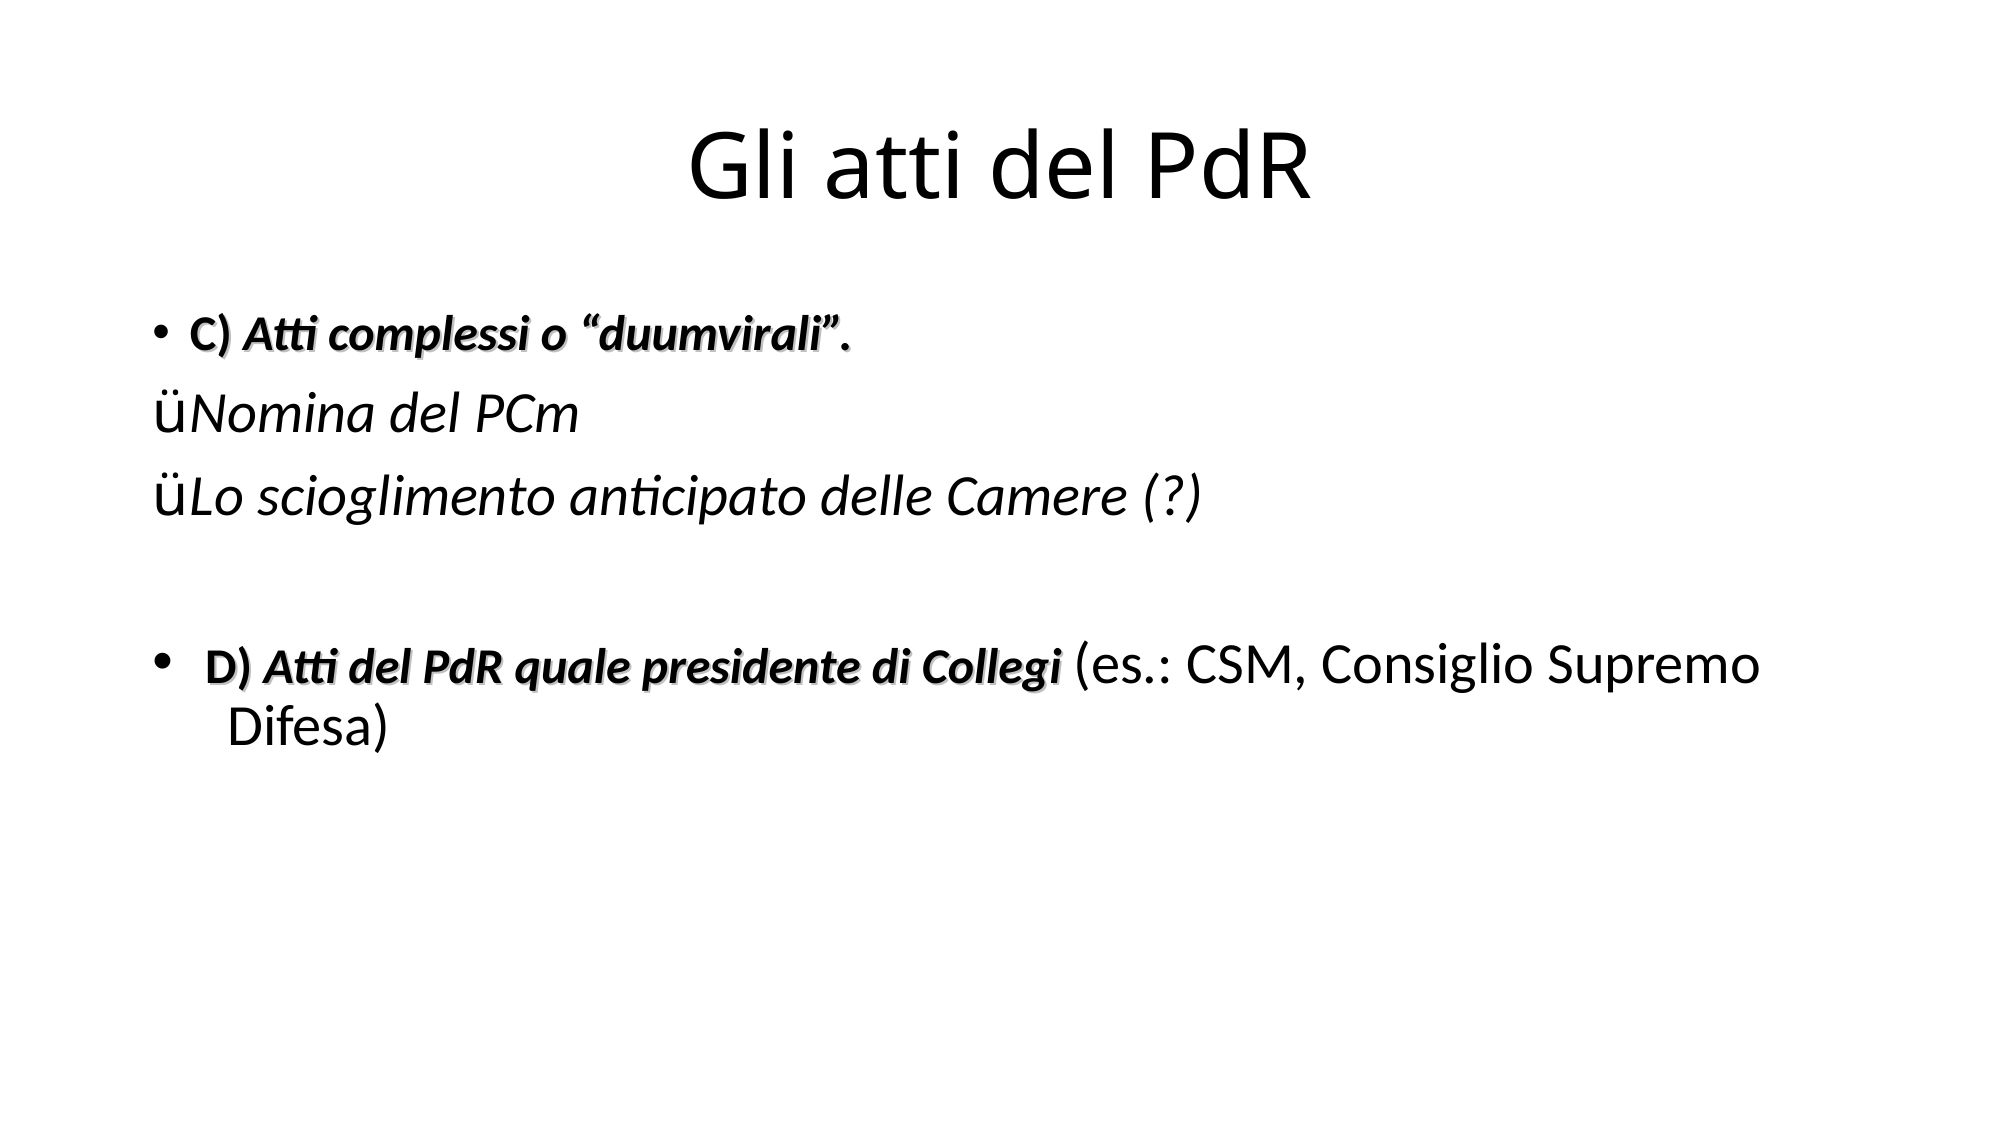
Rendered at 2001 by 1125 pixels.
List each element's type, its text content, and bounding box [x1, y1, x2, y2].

list C) Atti complessi o “duumvirali”. Nomina del PCm Lo scioglimento anticipato delle Camere (?) D) Atti del PdR quale presidente di Collegi (es.: CSM, Consiglio Supremo Difesa) [137, 299, 1863, 1014]
title Gli atti del PdR [137, 59, 1863, 278]
